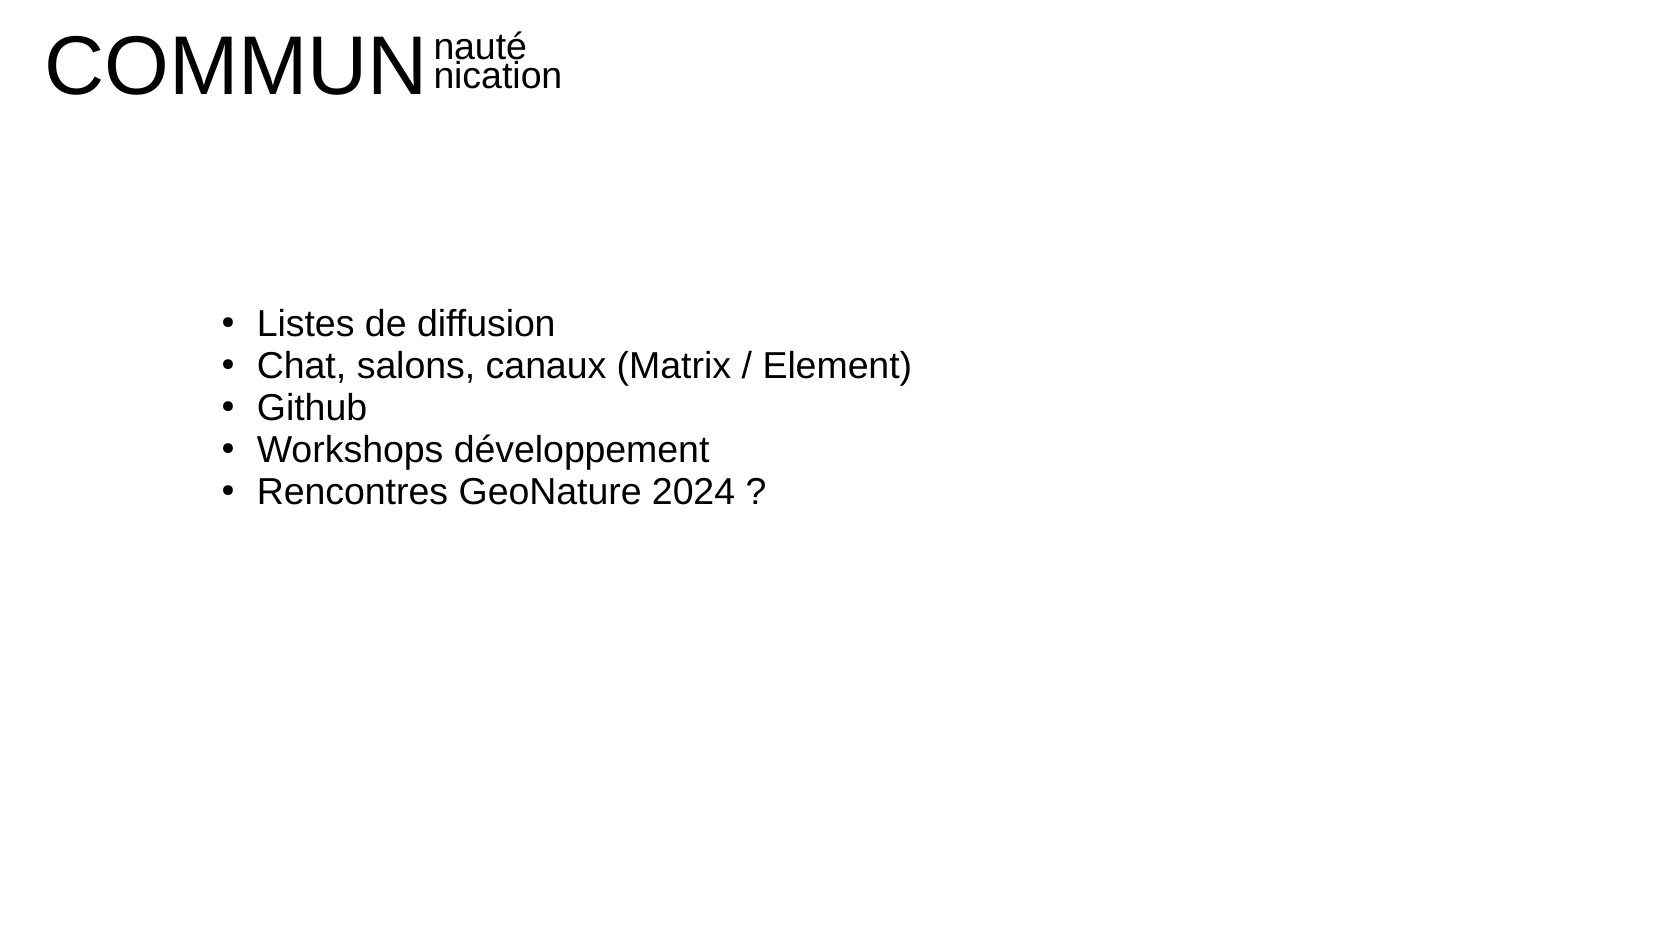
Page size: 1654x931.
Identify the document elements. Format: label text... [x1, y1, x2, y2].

text_box nication [418, 47, 578, 105]
text_box COMMUN [29, 11, 443, 120]
text_box Listes de diffusion Chat, salons, canaux (Matrix / Element) Github Workshops développement Rencontres GeoNature 2024 ? [206, 295, 928, 521]
text_box nauté [418, 17, 542, 47]
